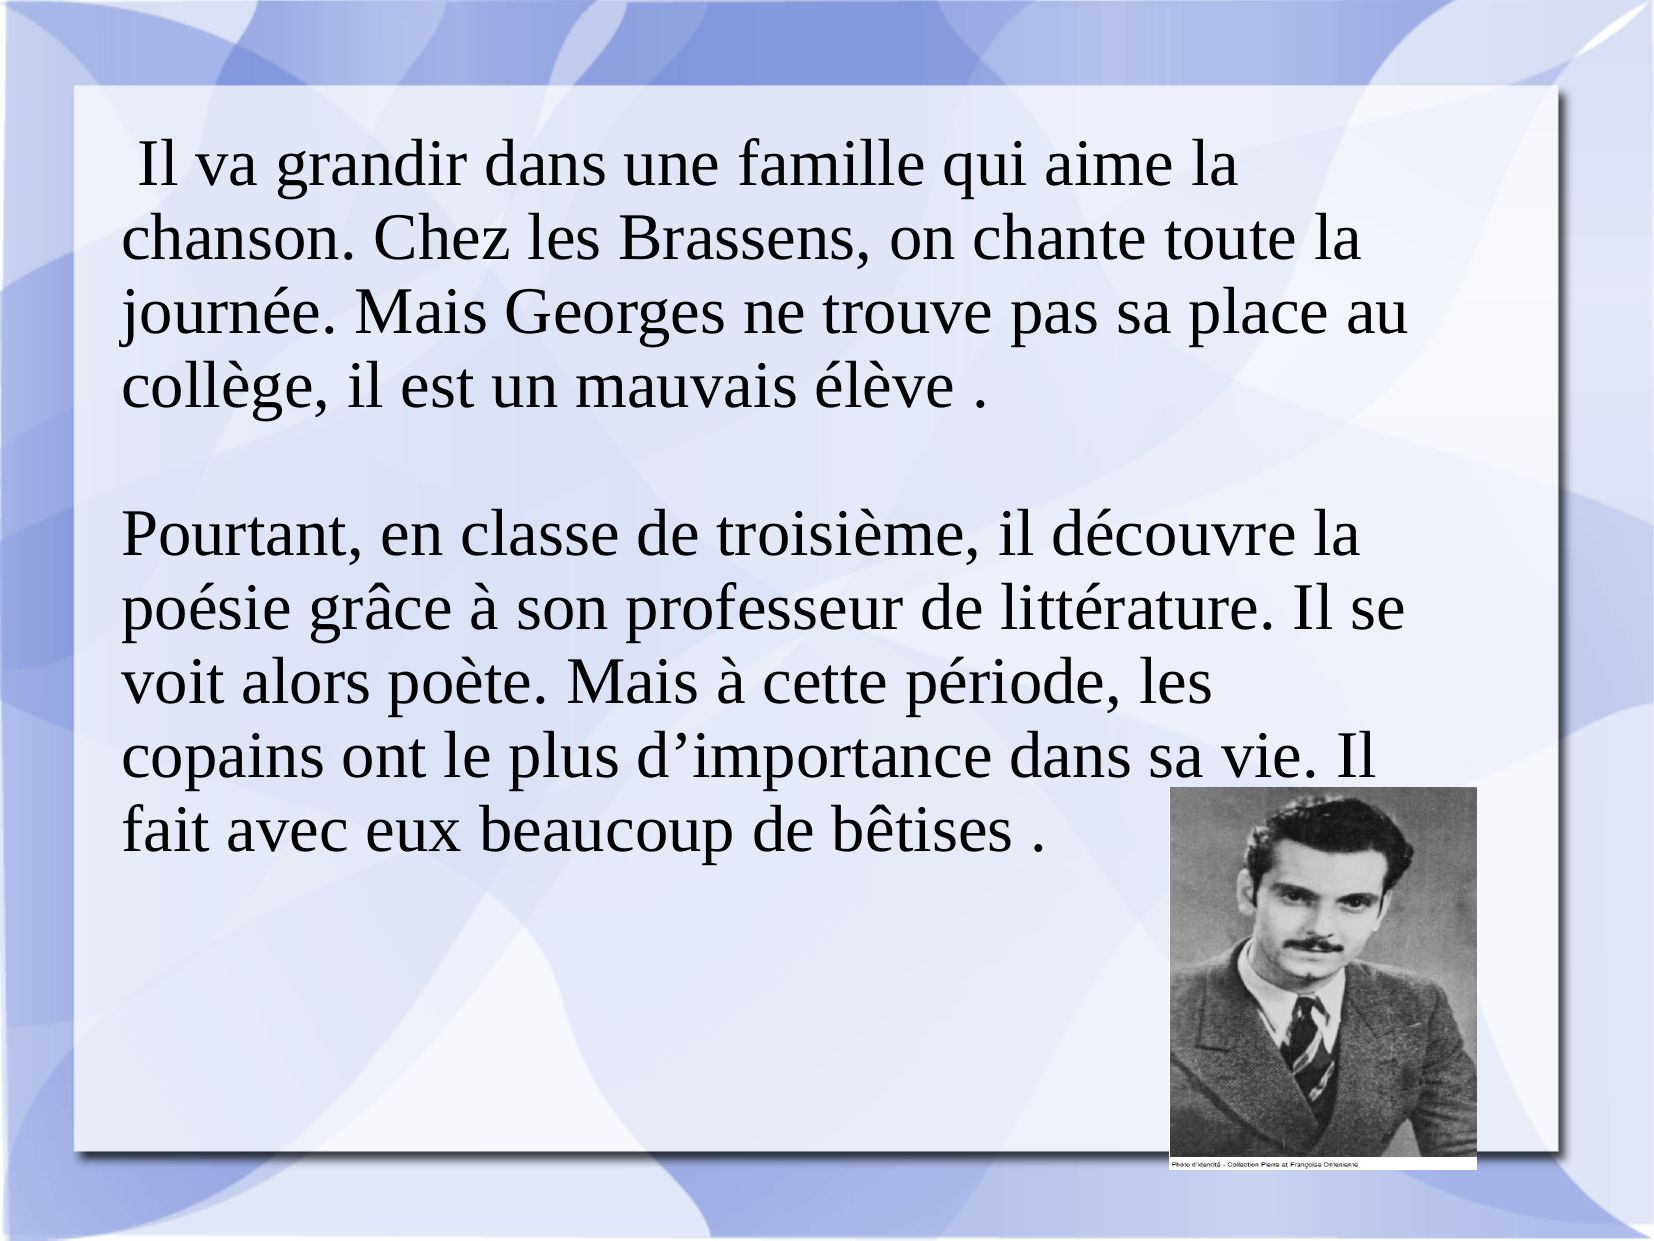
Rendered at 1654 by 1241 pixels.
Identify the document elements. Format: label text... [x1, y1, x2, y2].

text_box Il va grandir dans une famille qui aime la chanson. Chez les Brassens, on chante toute la journée. Mais Georges ne trouve pas sa place au collège, il est un mauvais élève . Pourtant, en classe de troisième, il découvre la poésie grâce à son professeur de littérature. Il se voit alors poète. Mais à cette période, les copains ont le plus d’importance dans sa vie. Il fait avec eux beaucoup de bêtises . [106, 118, 1441, 874]
picture [0, 0, 1654, 1241]
